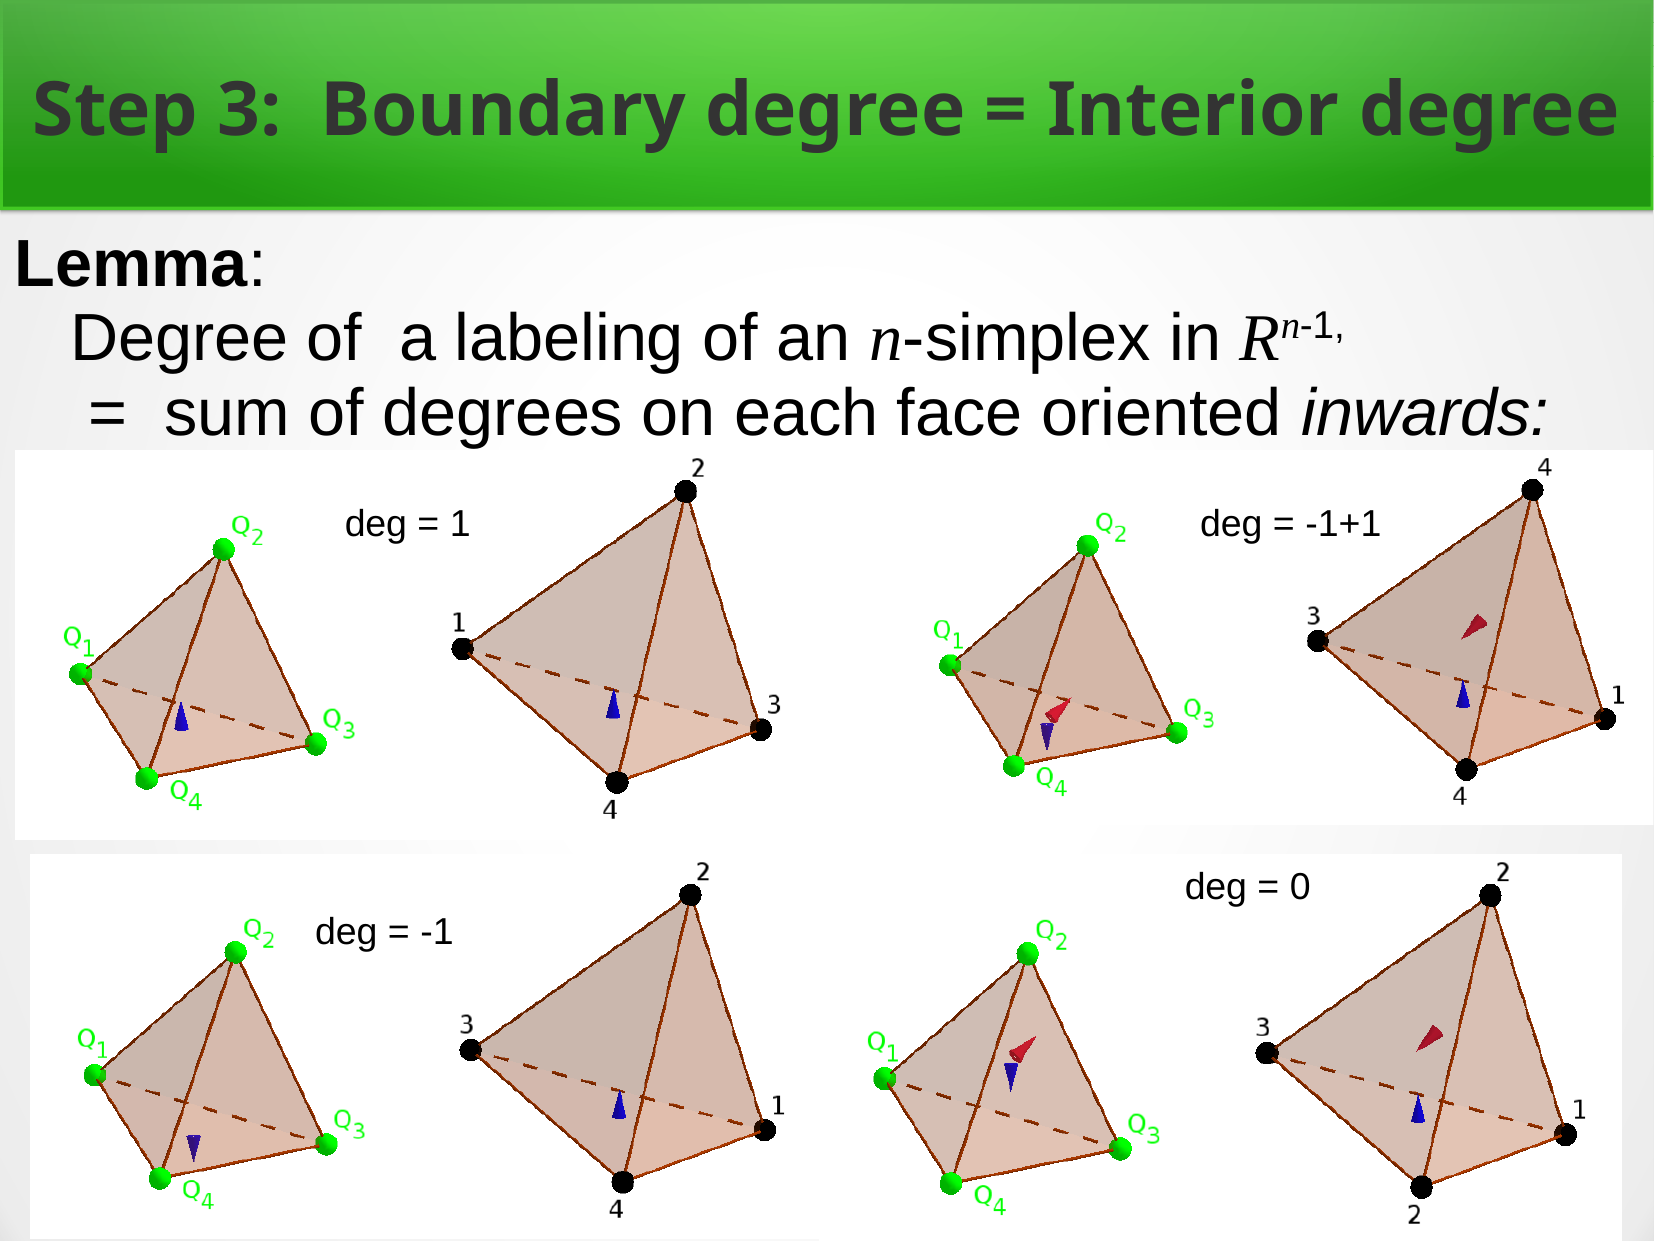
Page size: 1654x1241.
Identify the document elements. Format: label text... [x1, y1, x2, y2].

picture [887, 450, 1654, 826]
picture [15, 450, 817, 841]
picture [30, 854, 1622, 1241]
text_box deg = -1+1 [1185, 495, 1426, 594]
text_box deg = -1 [300, 903, 469, 961]
text_box deg = 0 [1170, 858, 1351, 957]
text_box deg = 1 [330, 495, 486, 552]
text_box Lemma: Degree of a labeling of an n-simplex in Rn-1, = sum of degrees on each face oriented inwards: [0, 218, 1654, 466]
title Step 3: Boundary degree = Interior degree [0, 0, 1654, 218]
